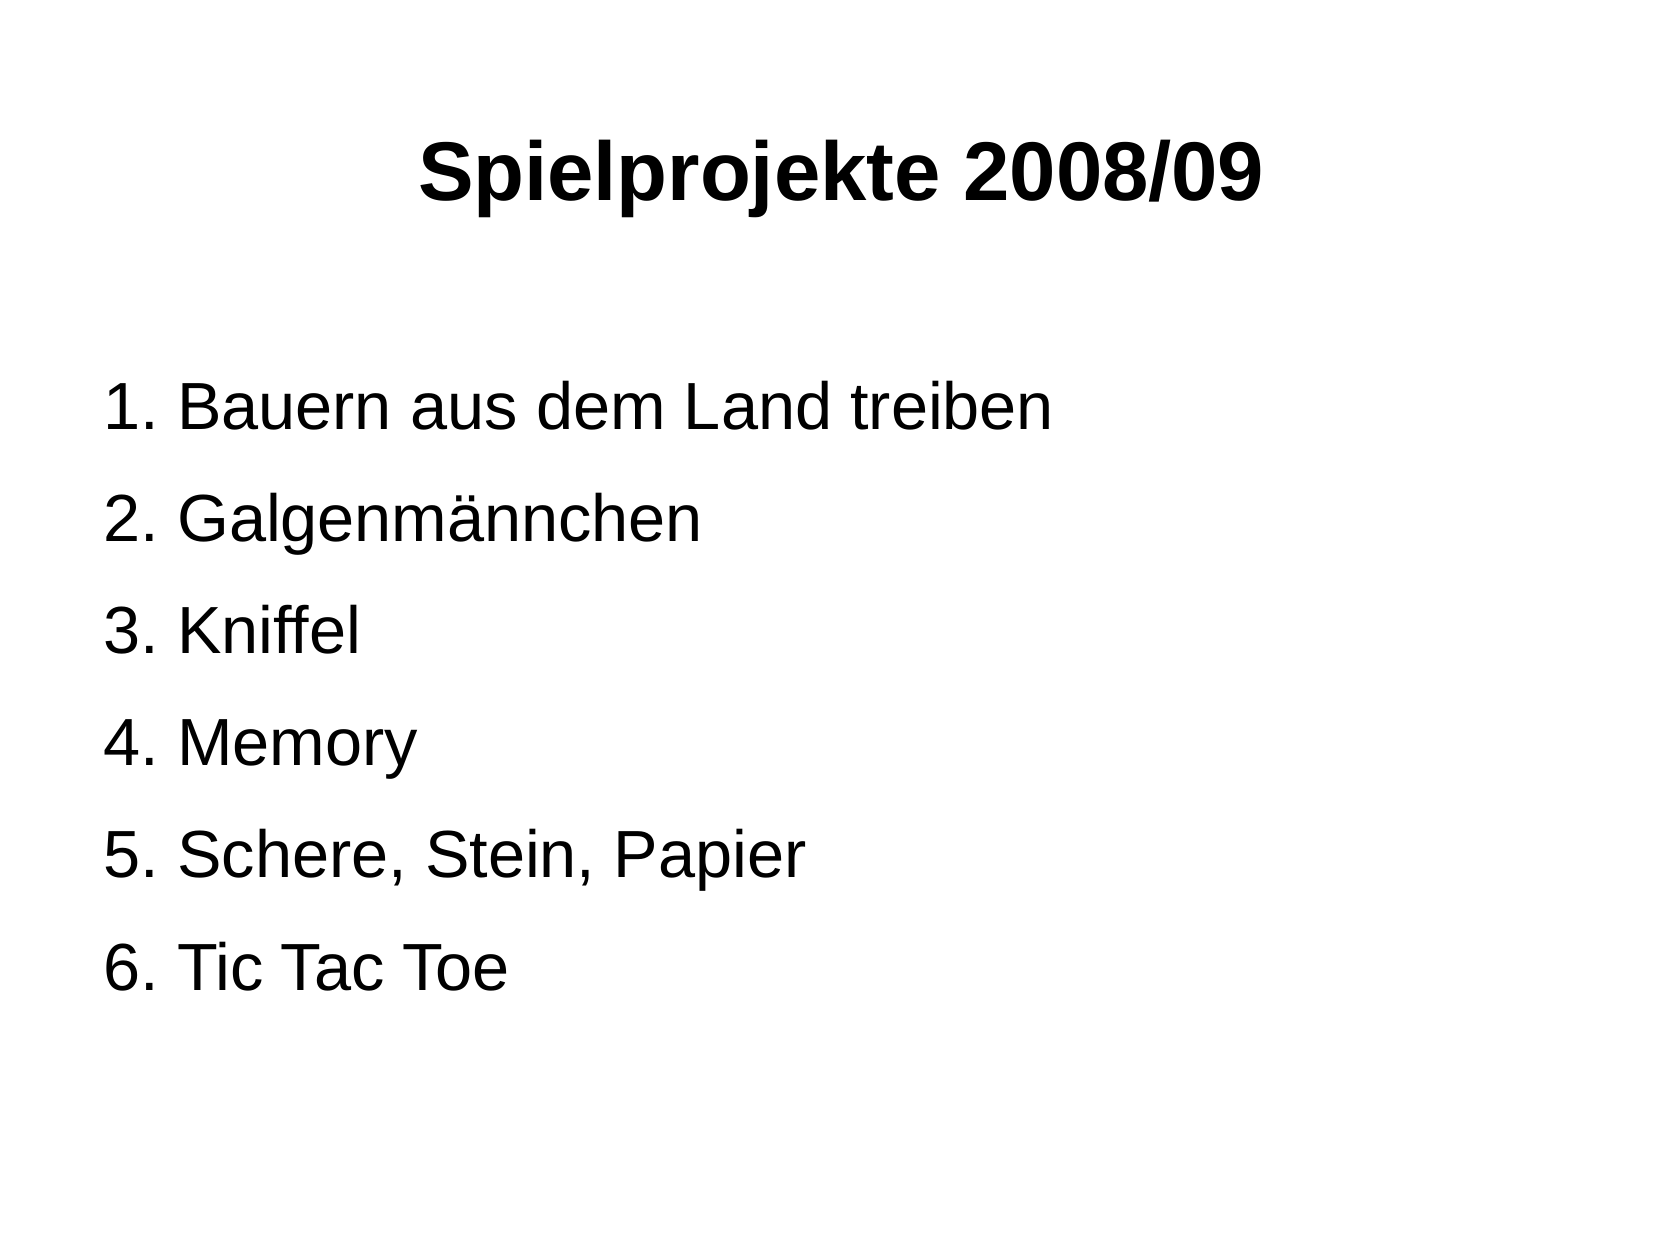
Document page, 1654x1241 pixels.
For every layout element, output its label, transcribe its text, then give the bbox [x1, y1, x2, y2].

text_box Bauern aus dem Land treiben Galgenmännchen Kniffel Memory Schere, Stein, Papier Tic Tac Toe [88, 324, 1595, 975]
text_box Spielprojekte 2008/09 [88, 118, 1595, 226]
